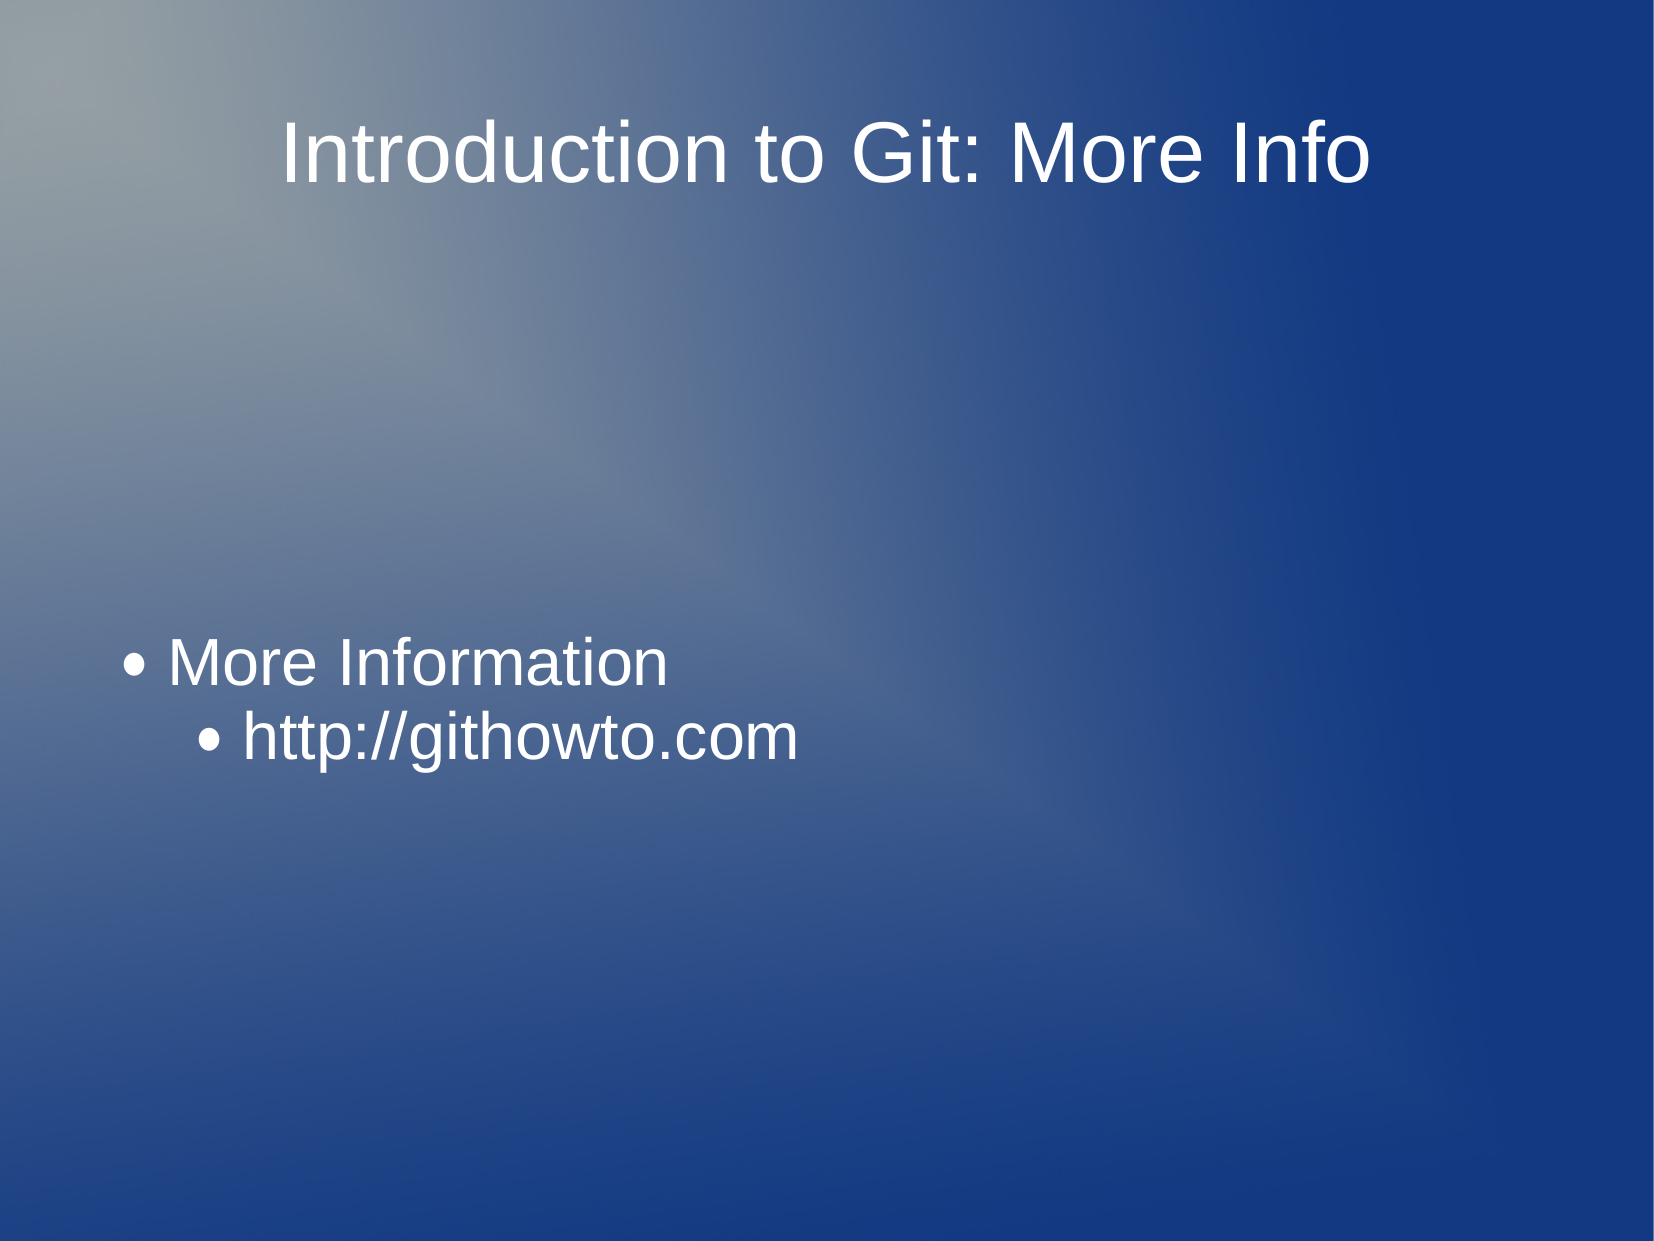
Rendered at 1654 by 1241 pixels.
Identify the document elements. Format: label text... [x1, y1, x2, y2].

picture [0, 0, 1654, 1241]
subtitle More Information http://githowto.com [82, 624, 1571, 775]
title Introduction to Git: More Info [82, 49, 1571, 257]
